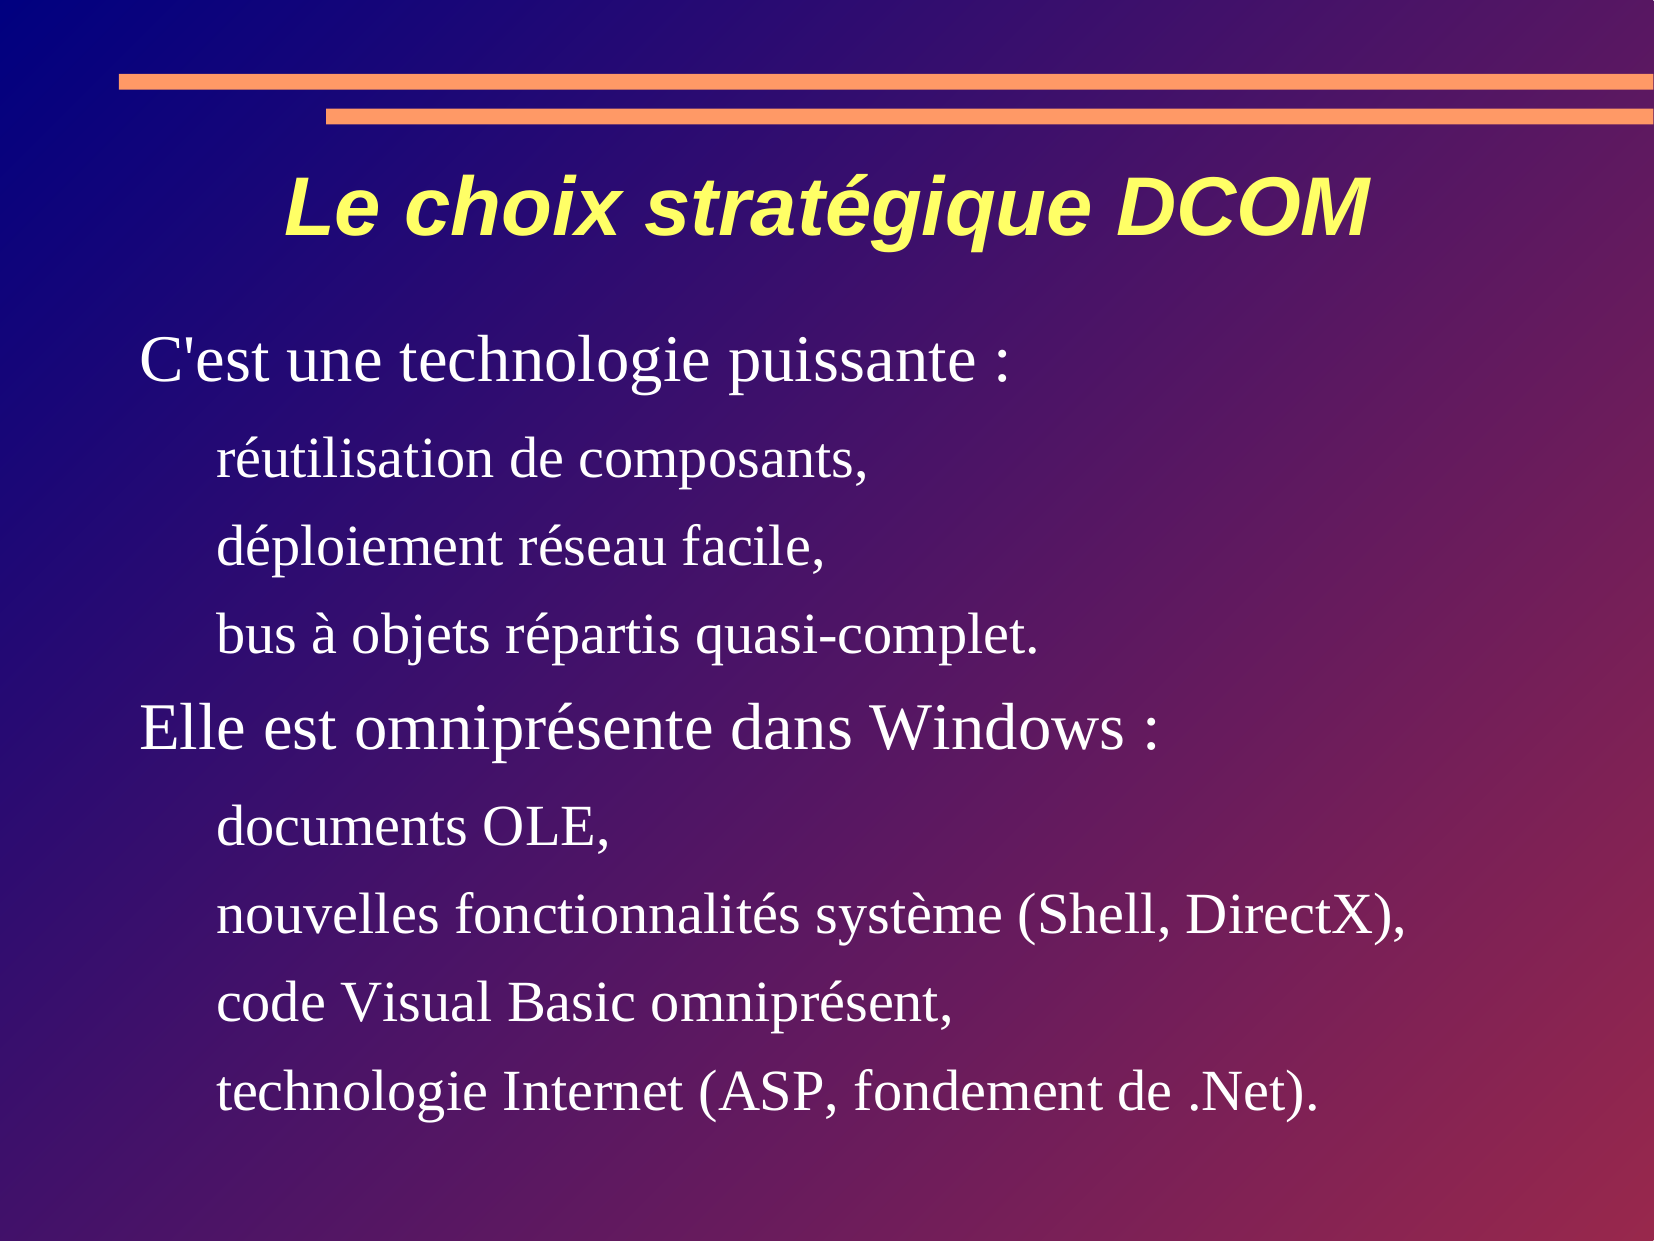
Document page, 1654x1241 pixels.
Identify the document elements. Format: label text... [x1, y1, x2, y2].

list C'est une technologie puissante : réutilisation de composants, déploiement réseau facile, bus à objets répartis quasi-complet. Elle est omniprésente dans Windows : documents OLE, nouvelles fonctionnalités système (Shell, DirectX), code Visual Basic omniprésent, technologie Internet (ASP, fondement de .Net). [121, 321, 1534, 1136]
title Le choix stratégique DCOM [121, 102, 1534, 311]
